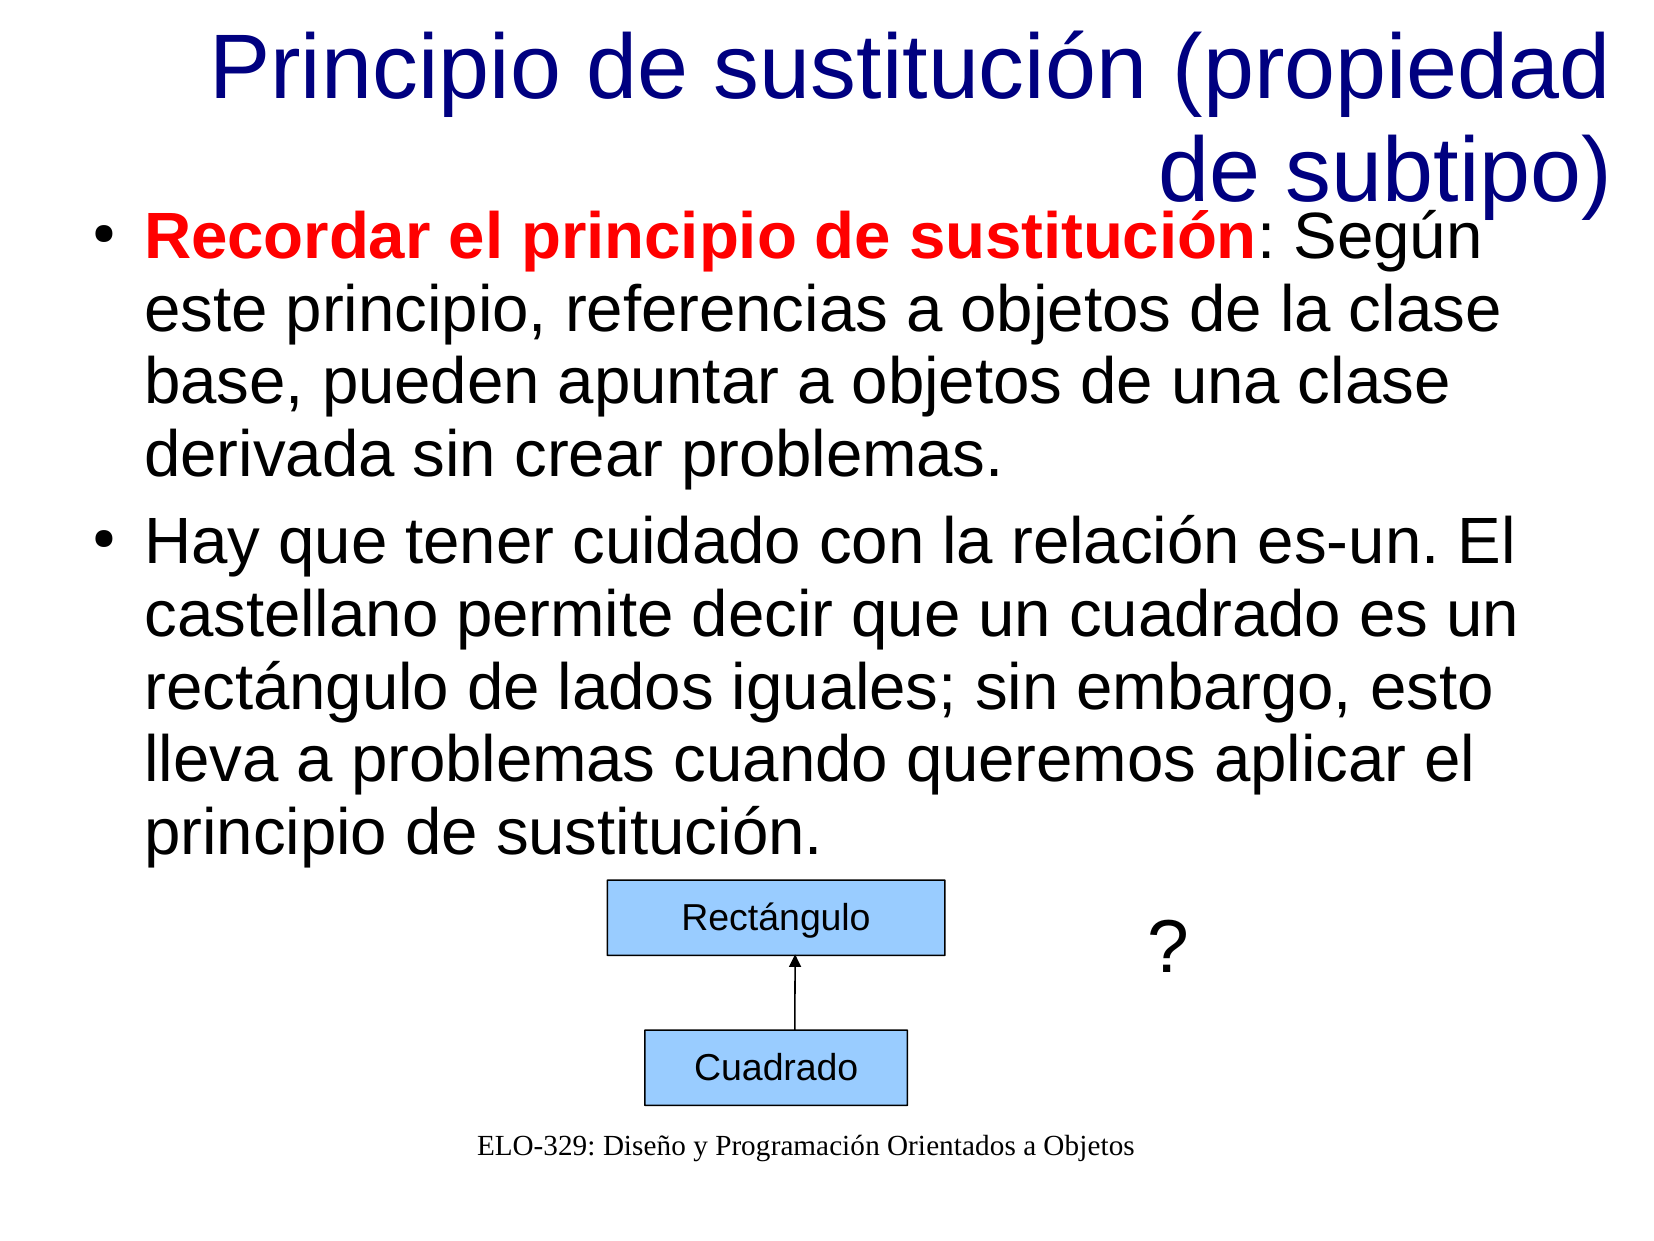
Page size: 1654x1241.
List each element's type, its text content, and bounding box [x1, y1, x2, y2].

title Principio de sustitución (propiedad de subtipo) [82, 4, 1613, 233]
list Recordar el principio de sustitución: Según este principio, referencias a objetos de la clase base, pueden apuntar a objetos de una clase derivada sin crear problemas. Hay que tener cuidado con la relación es-un. El castellano permite decir que un cuadrado es un rectángulo de lados iguales; sin embargo, esto lleva a problemas cuando queremos aplicar el principio de sustitución. [75, 199, 1564, 875]
text_box Rectángulo [607, 880, 945, 956]
text_box Cuadrado [644, 1030, 908, 1106]
text_box ? [1132, 900, 1208, 997]
